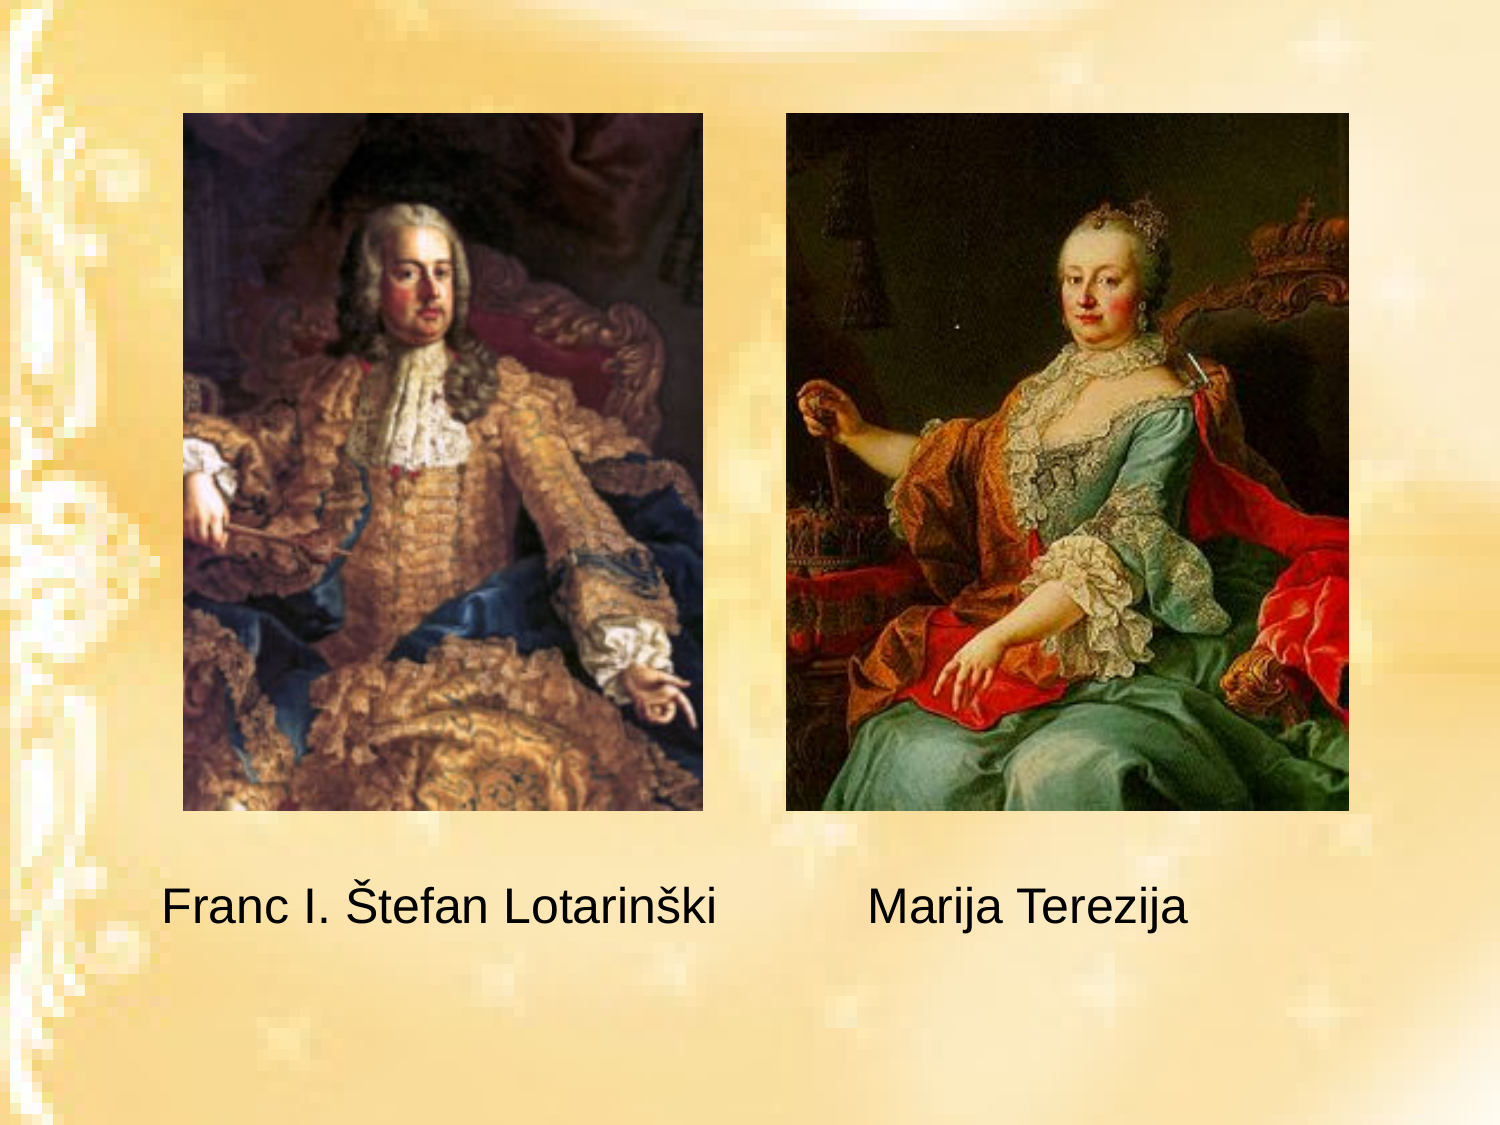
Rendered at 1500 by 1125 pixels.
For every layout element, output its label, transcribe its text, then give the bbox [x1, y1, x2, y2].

list Franc I. Štefan Lotarinški Marija Terezija [76, 857, 1400, 1024]
picture [0, 0, 1500, 1125]
